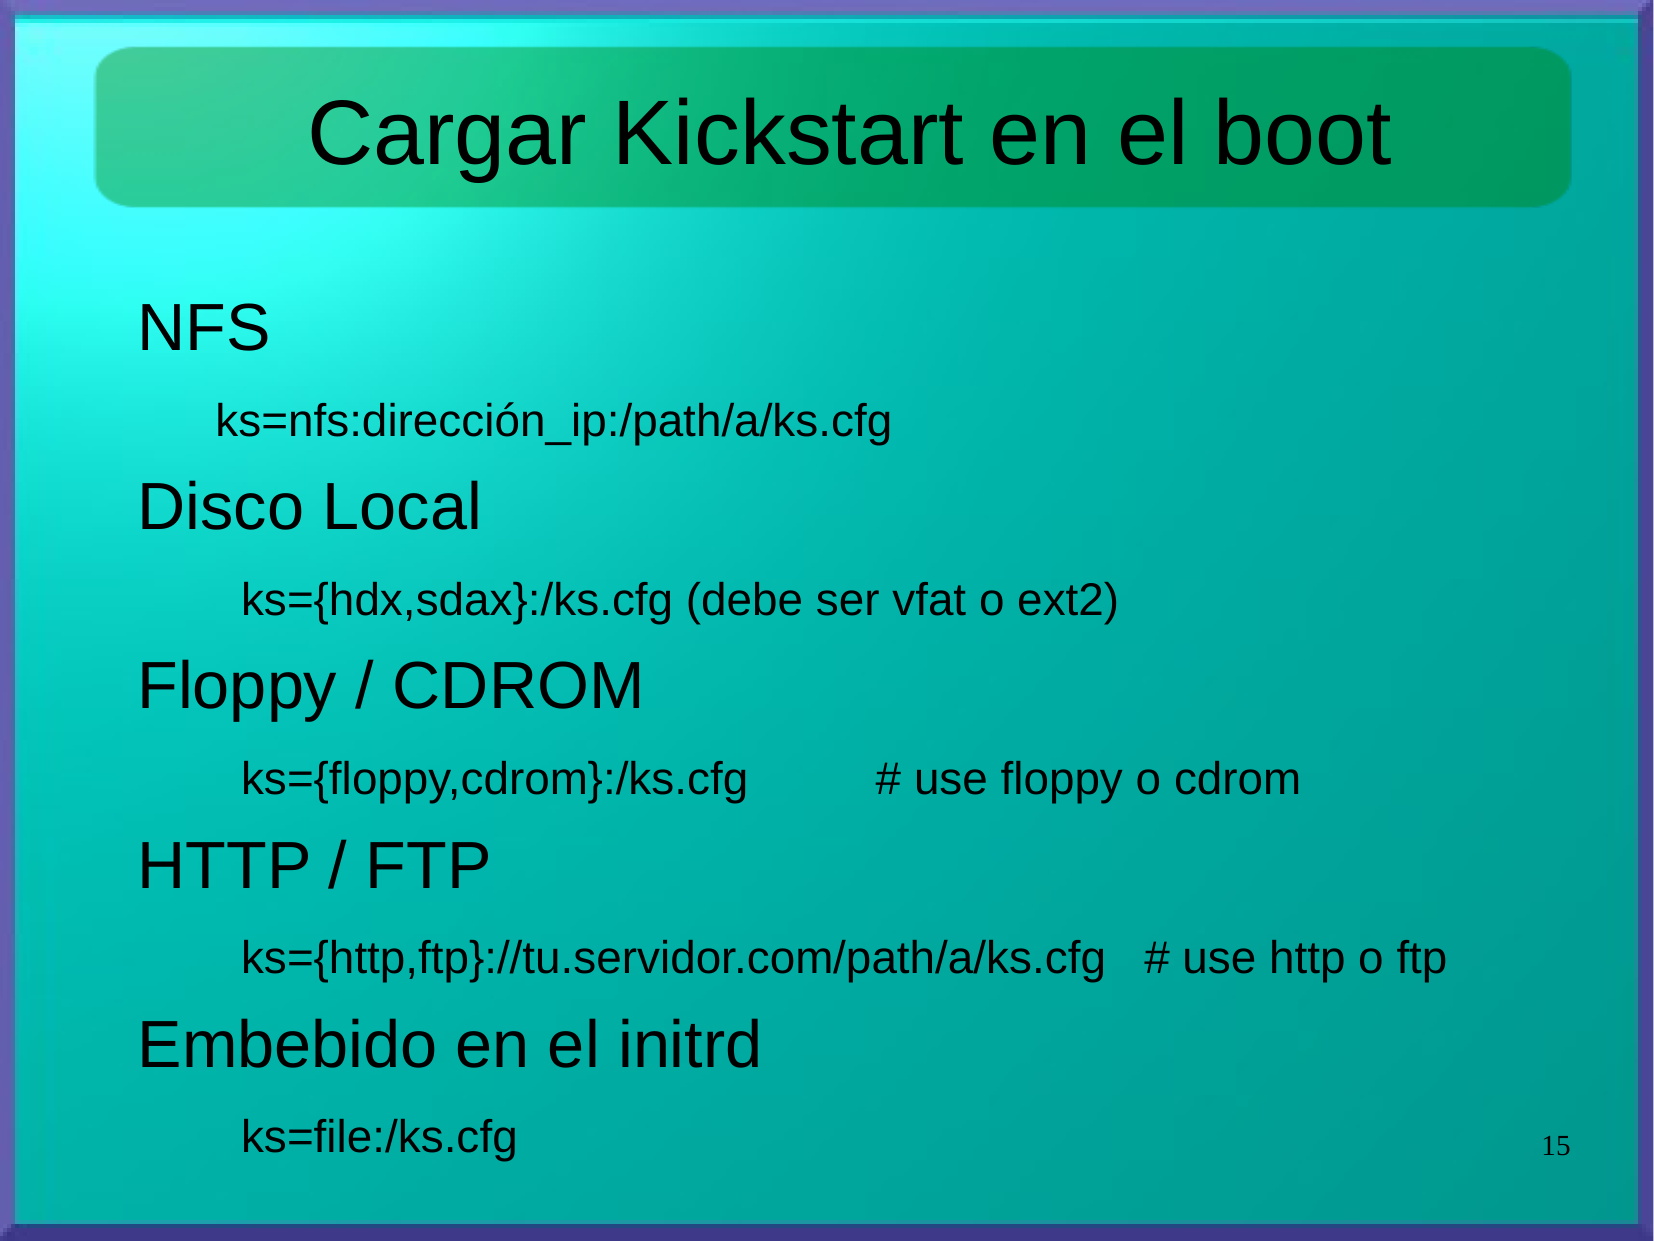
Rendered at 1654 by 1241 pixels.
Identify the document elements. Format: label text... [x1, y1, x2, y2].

title Cargar Kickstart en el boot [106, 29, 1595, 237]
list NFS ks=nfs:dirección_ip:/path/a/ks.cfg Disco Local ks={hdx,sdax}:/ks.cfg (debe ser vfat o ext2) Floppy / CDROM ks={floppy,cdrom}:/ks.cfg # use floppy o cdrom HTTP / FTP ks={http,ftp}://tu.servidor.com/path/a/ks.cfg # use http o ftp Embebido en el initrd ks=file:/ks.cfg [82, 290, 1571, 1163]
picture [0, 0, 1654, 1241]
